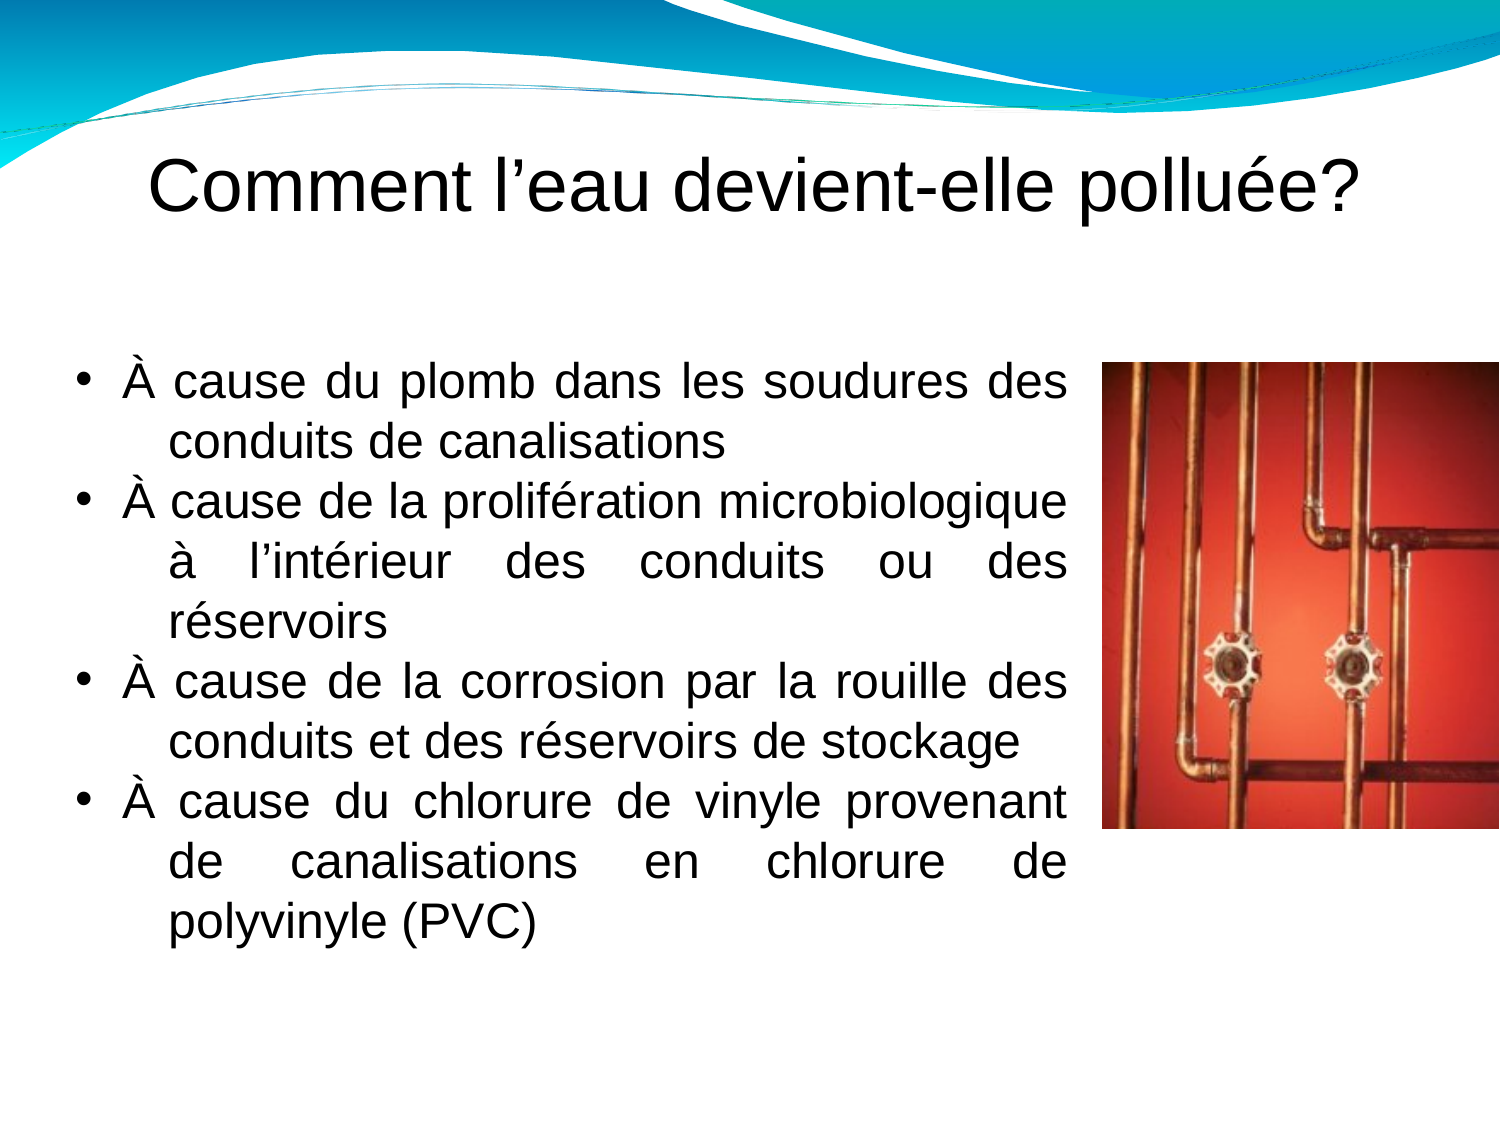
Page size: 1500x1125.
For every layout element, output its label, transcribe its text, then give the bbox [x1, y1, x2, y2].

picture [1102, 362, 1499, 829]
text_box À cause du plomb dans les soudures des conduits de canalisations À cause de la prolifération microbiologique à l’intérieur des conduits ou des réservoirs À cause de la corrosion par la rouille des conduits et des réservoirs de stockage À cause du chlorure de vinyle provenant de canalisations en chlorure de polyvinyle (PVC) [60, 340, 1084, 947]
text_box Comment l’eau devient-elle polluée? [9, 129, 1500, 242]
